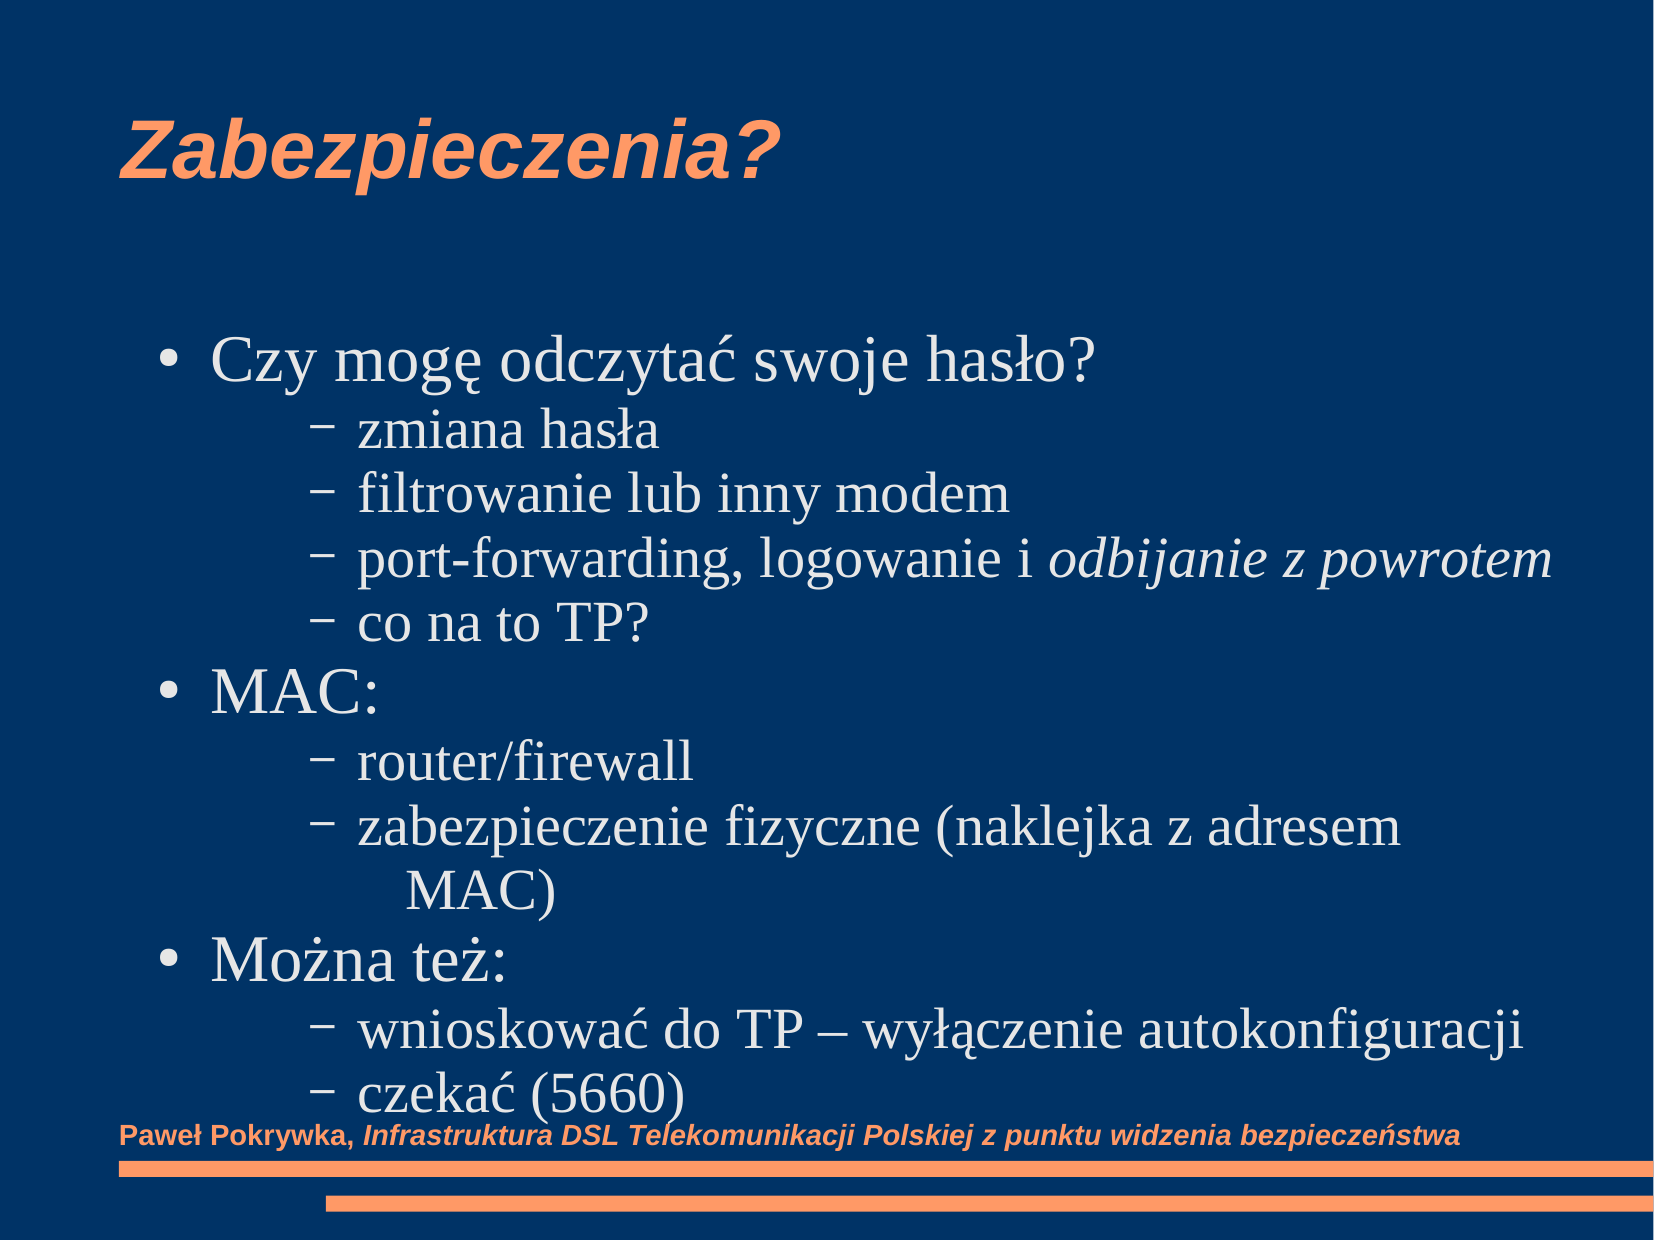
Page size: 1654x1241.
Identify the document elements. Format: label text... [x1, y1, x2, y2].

title Zabezpieczenia? [121, 46, 1534, 254]
list Czy mogę odczytać swoje hasło? zmiana hasła filtrowanie lub inny modem port-forwarding, logowanie i odbijanie z powrotem co na to TP? MAC: router/firewall zabezpieczenie fizyczne (naklejka z adresem MAC) Można też: wnioskować do TP – wyłączenie autokonfiguracji czekać (5660) [121, 322, 1561, 1111]
text_box Paweł Pokrywka, Infrastruktura DSL Telekomunikacji Polskiej z punktu widzenia bezpieczeństwa [104, 1111, 1623, 1160]
